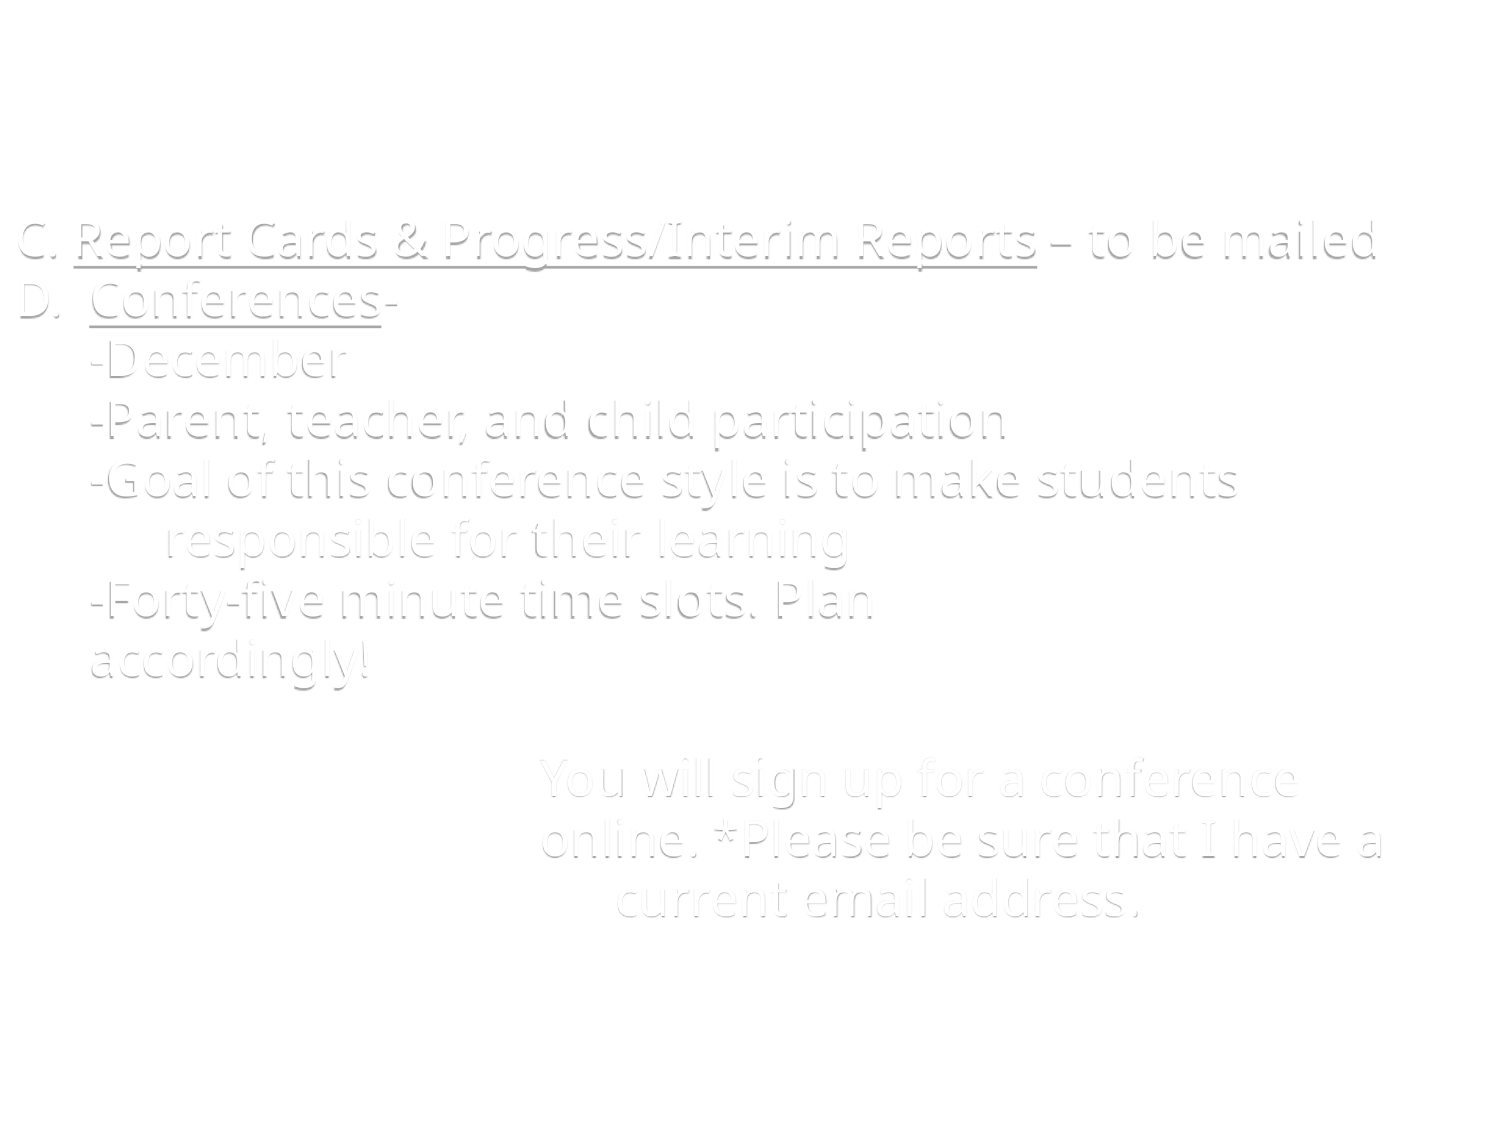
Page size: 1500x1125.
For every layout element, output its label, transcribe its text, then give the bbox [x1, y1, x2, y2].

text_box C. Report Cards & Progress/Interim Reports – to be mailed Conferences- -December -Parent, teacher, and child participation -Goal of this conference style is to make students responsible for their learning -Forty-five minute time slots. Plan accordingly! You will sign up for a conference online. *Please be sure that I have a current email address. [0, 198, 1500, 1014]
